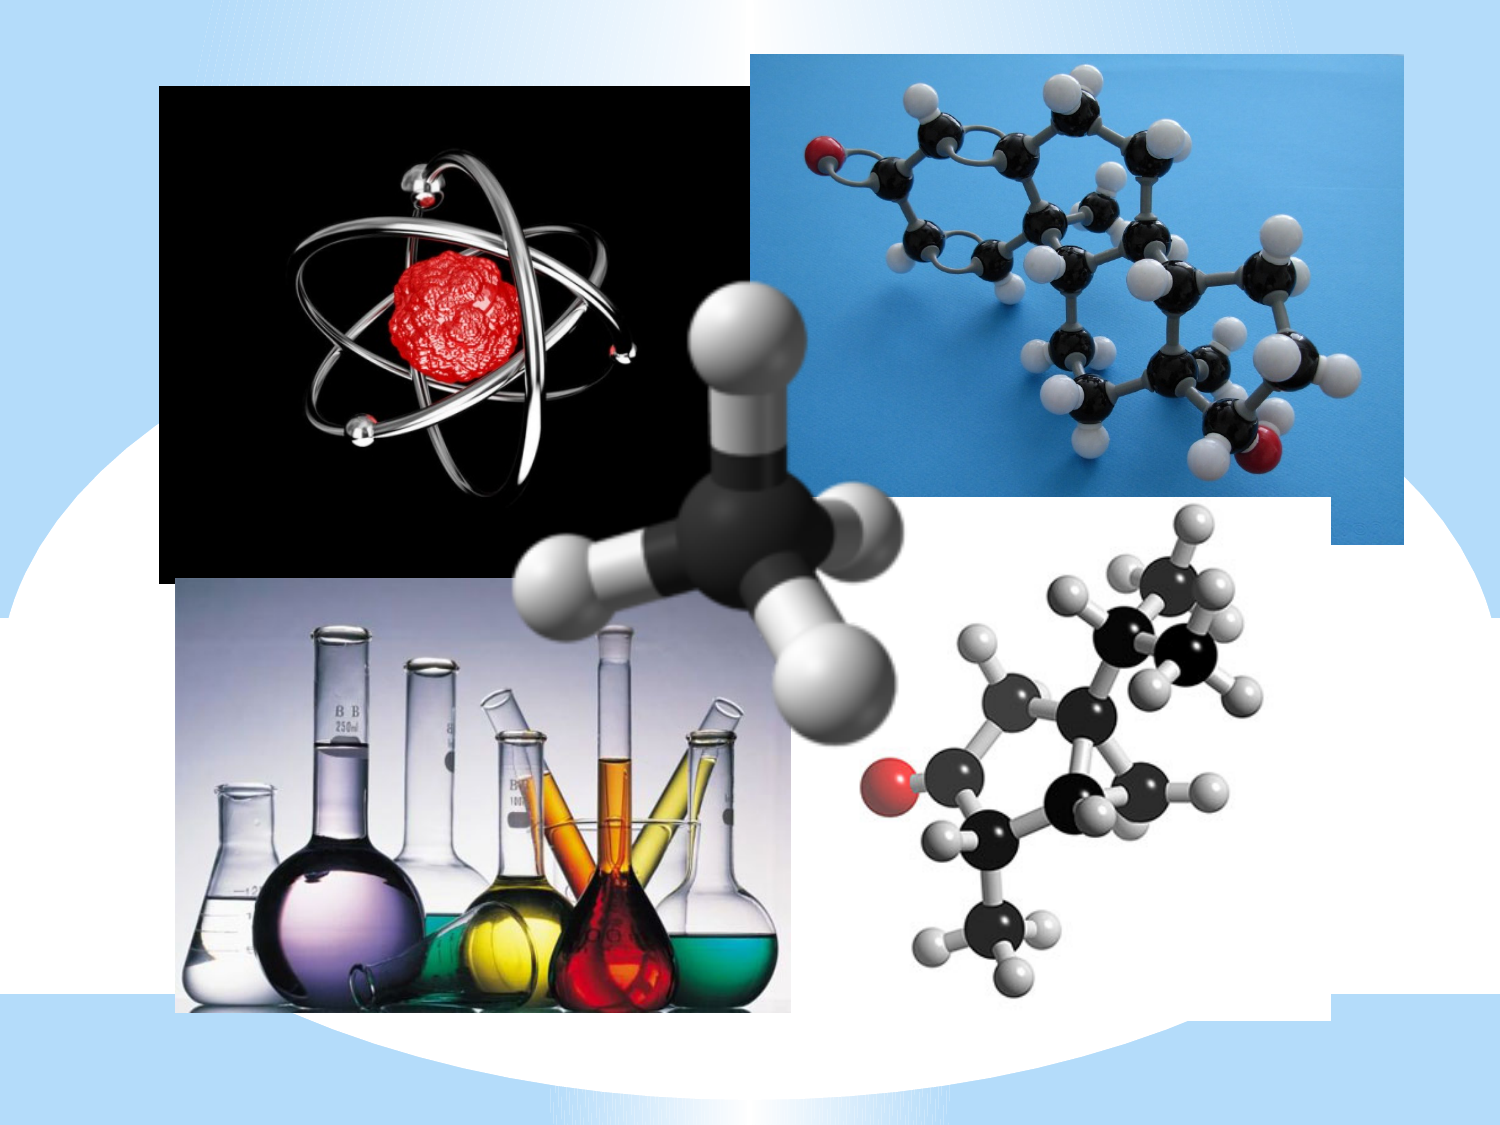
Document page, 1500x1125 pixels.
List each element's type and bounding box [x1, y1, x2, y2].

picture [159, 54, 1404, 1021]
